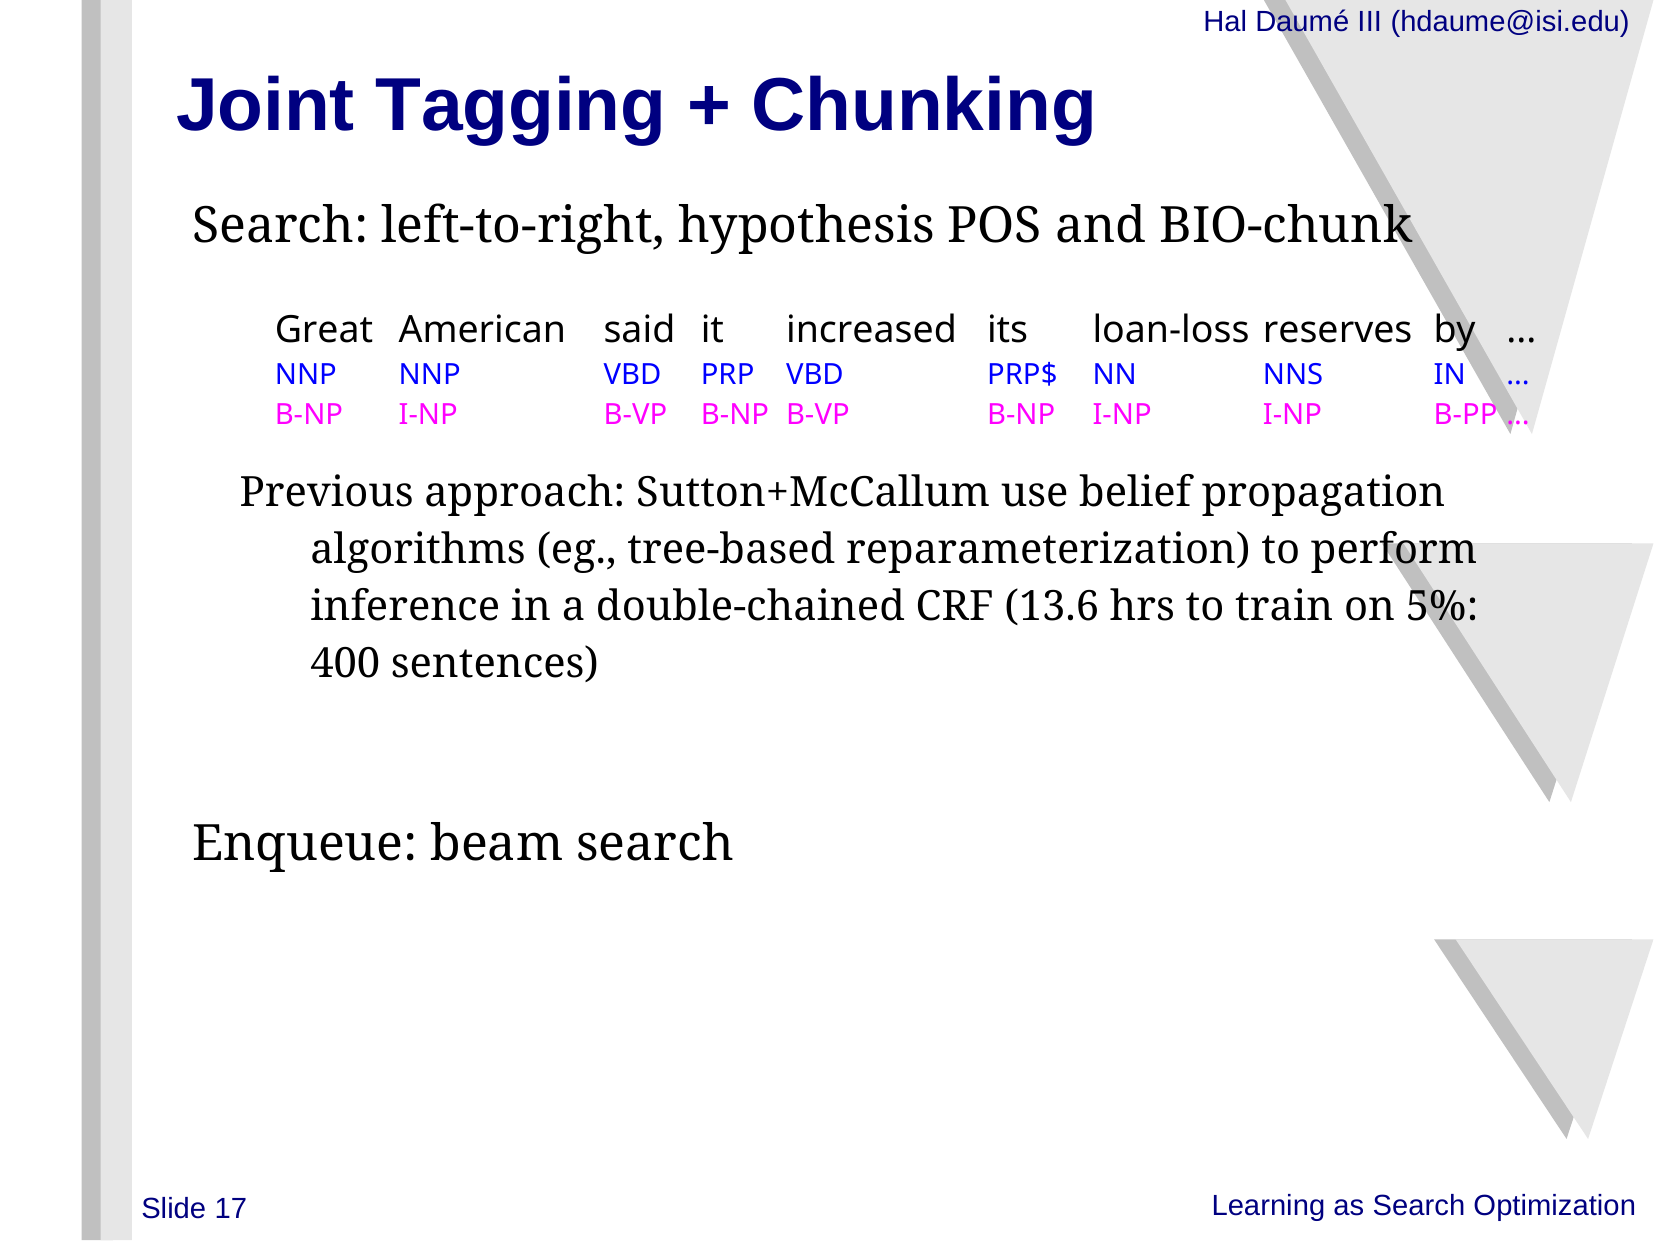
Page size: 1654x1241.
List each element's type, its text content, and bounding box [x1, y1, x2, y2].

list Search: left-to-right, hypothesis POS and BIO-chunk Previous approach: Sutton+McCallum use belief propagation algorithms (eg., tree-based reparameterization) to perform inference in a double-chained CRF (13.6 hrs to train on 5%: 400 sentences) Enqueue: beam search [180, 188, 1512, 1127]
title Joint Tagging + Chunking [176, 44, 1509, 166]
text_box Great American said it increased its loan-loss reserves by ... NNP NNP VBD PRP VBD PRP$ NN NNS IN ... B-NP I-NP B-VP B-NP B-VP B-NP I-NP I-NP B-PP ... [274, 302, 1585, 424]
